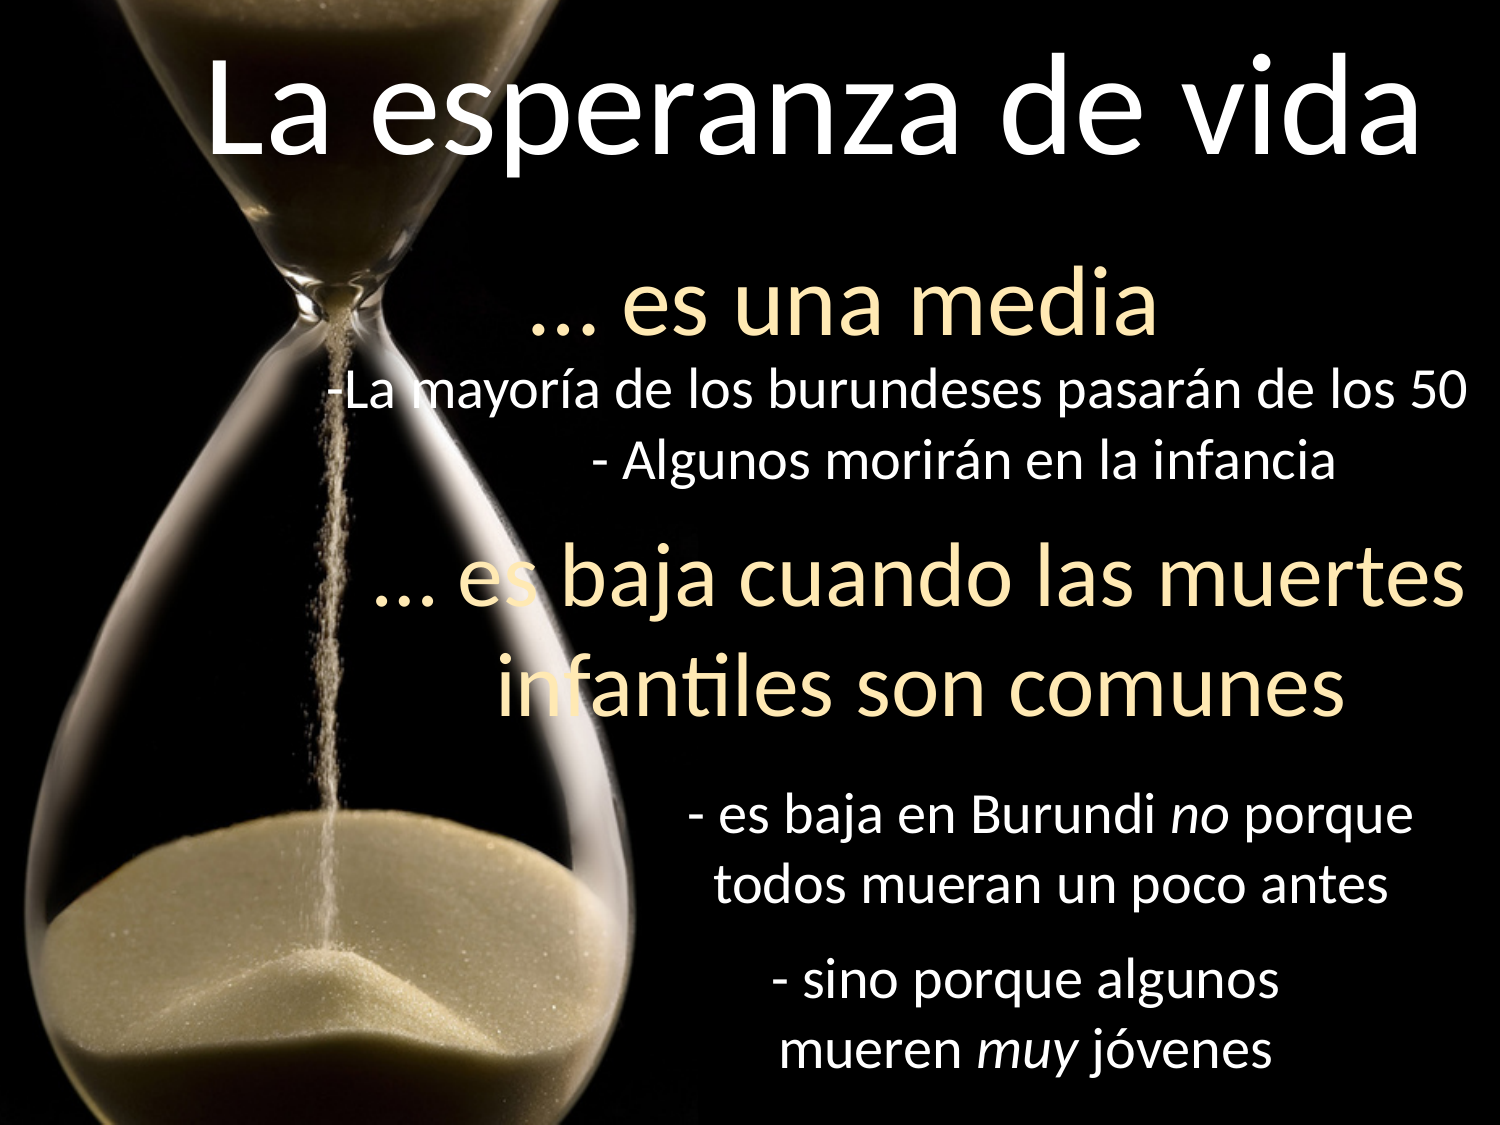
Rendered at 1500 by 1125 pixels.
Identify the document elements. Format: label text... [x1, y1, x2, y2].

text_box … es una media [491, 227, 1223, 342]
text_box La esperanza de vida [165, 1, 1465, 192]
text_box - es baja en Burundi no porque todos mueran un poco antes [614, 767, 1489, 923]
picture [0, 0, 699, 1125]
text_box - Algunos morirán en la infancia [543, 413, 1387, 499]
text_box -La mayoría de los burundeses pasarán de los 50 [248, 342, 1500, 428]
text_box … es baja cuando las muertes infantiles son comunes [330, 507, 1500, 743]
text_box - sino porque algunos mueren muy jóvenes [660, 933, 1392, 1088]
